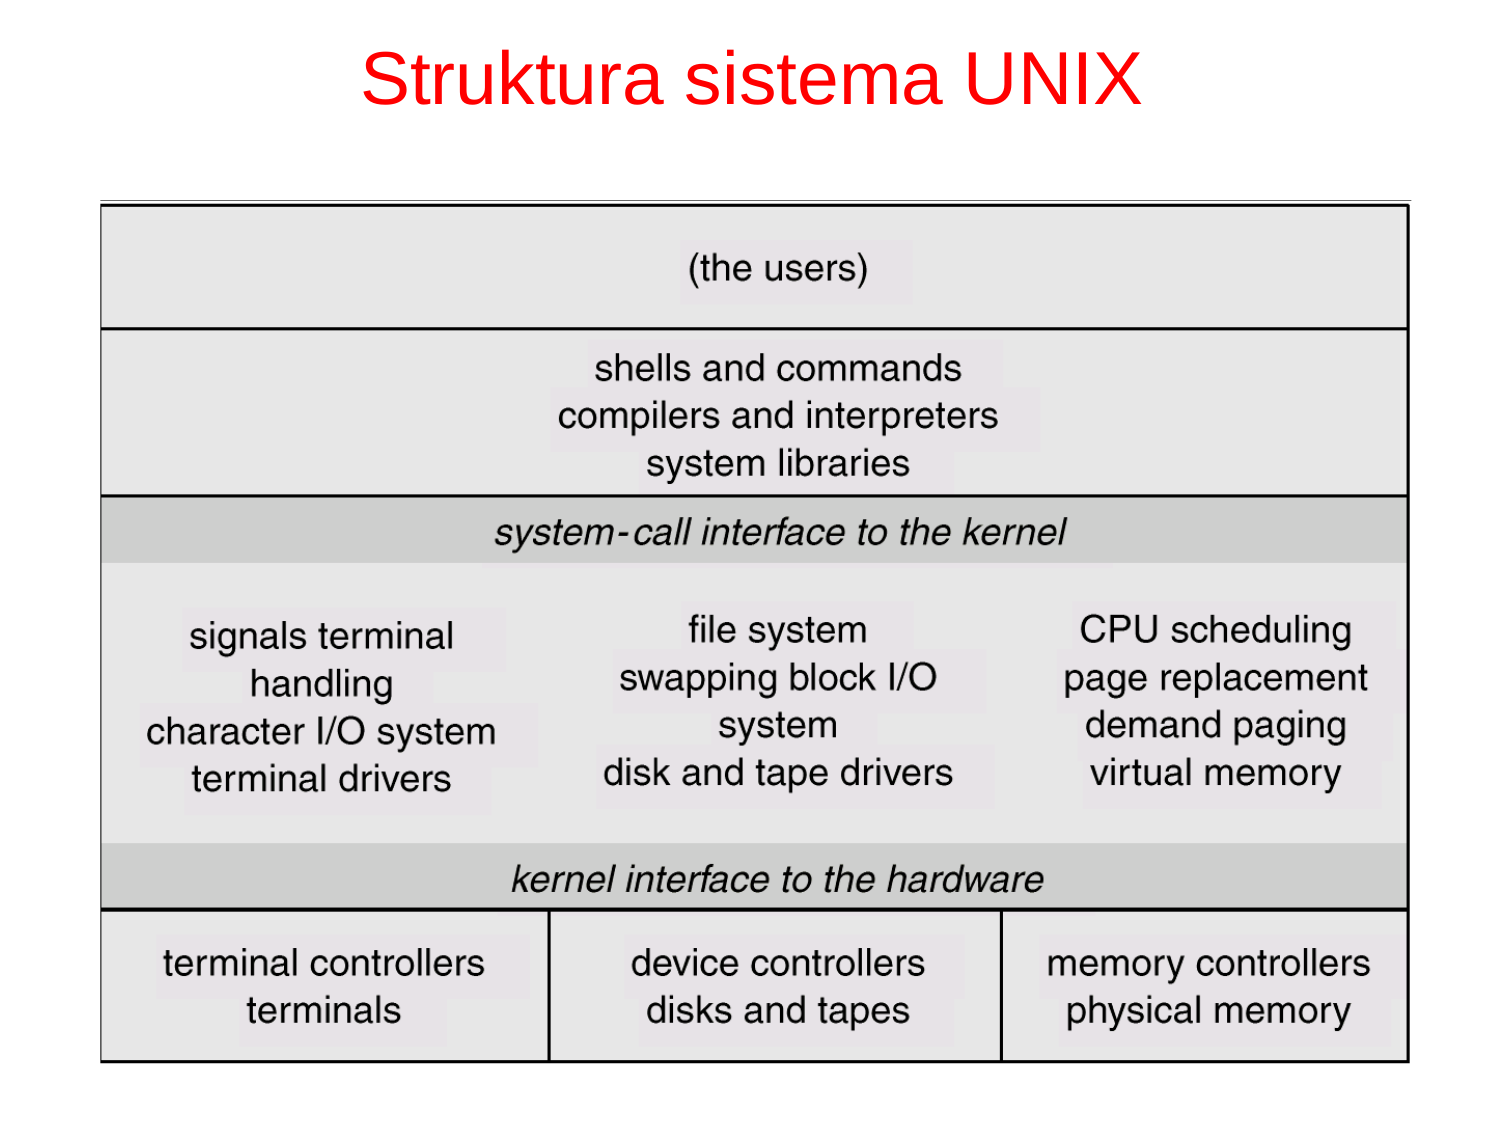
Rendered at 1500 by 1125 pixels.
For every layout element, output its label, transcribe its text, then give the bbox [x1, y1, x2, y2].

picture [100, 200, 1412, 1066]
title Struktura sistema UNIX [76, 0, 1427, 149]
